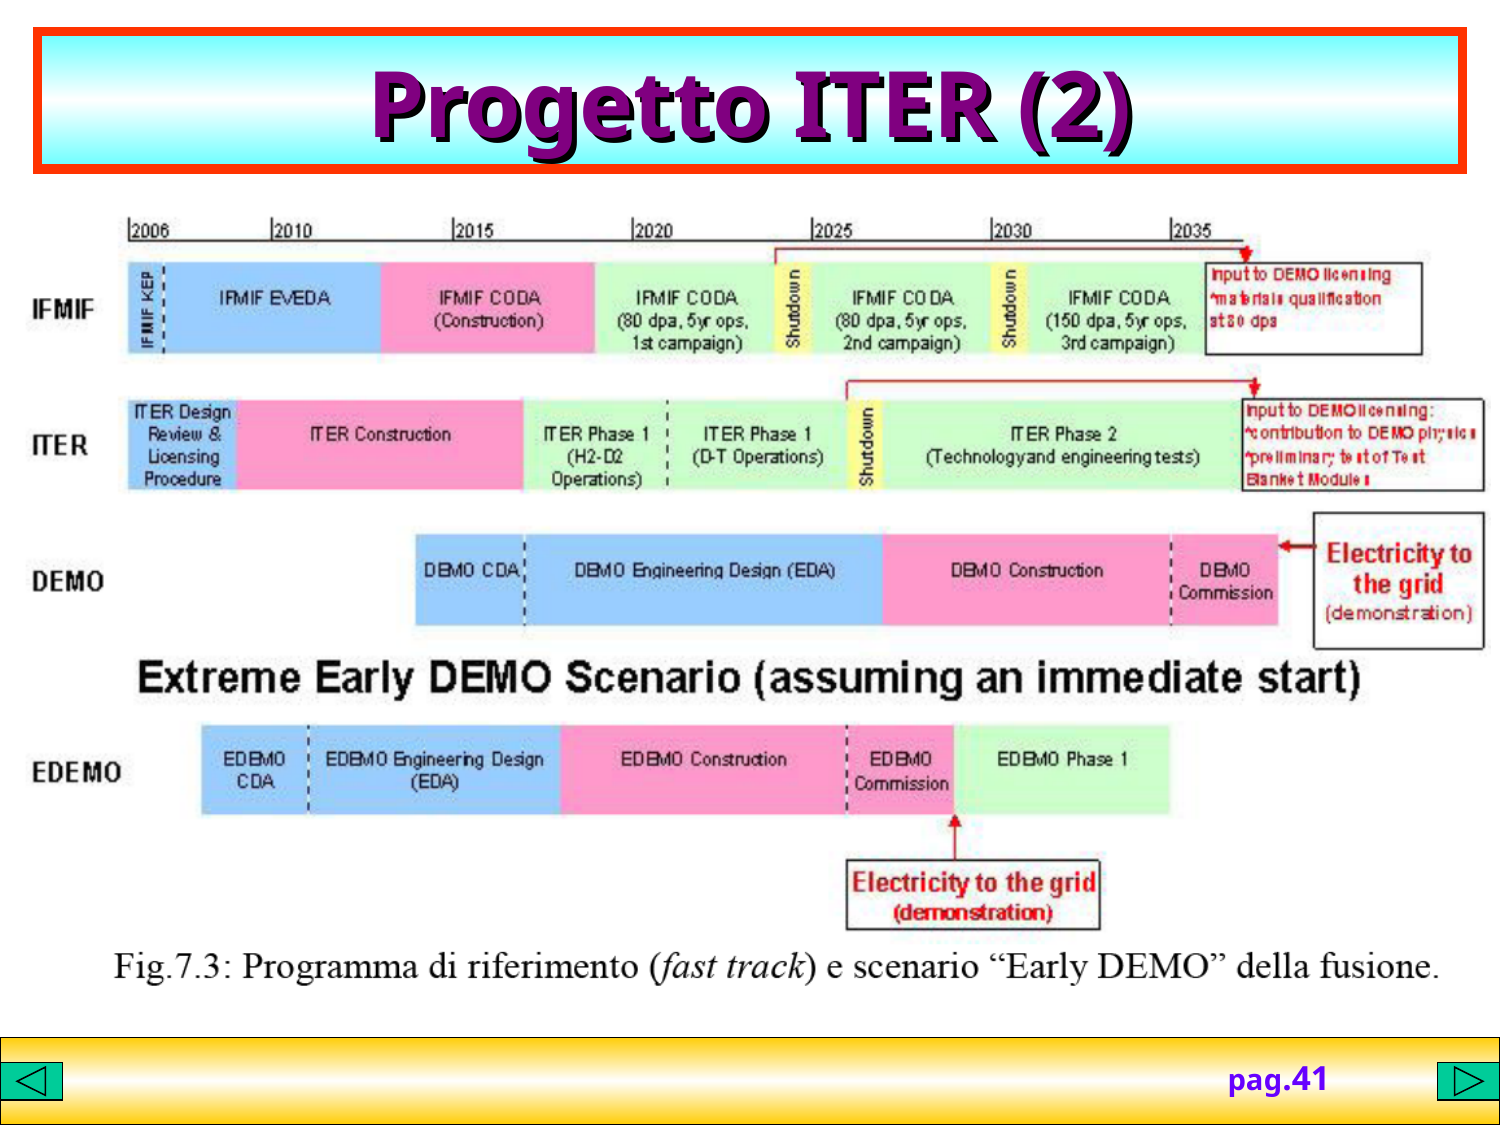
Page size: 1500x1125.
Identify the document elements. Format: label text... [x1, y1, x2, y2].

title Progetto ITER (2) [37, 31, 1463, 170]
picture [0, 206, 1491, 1008]
